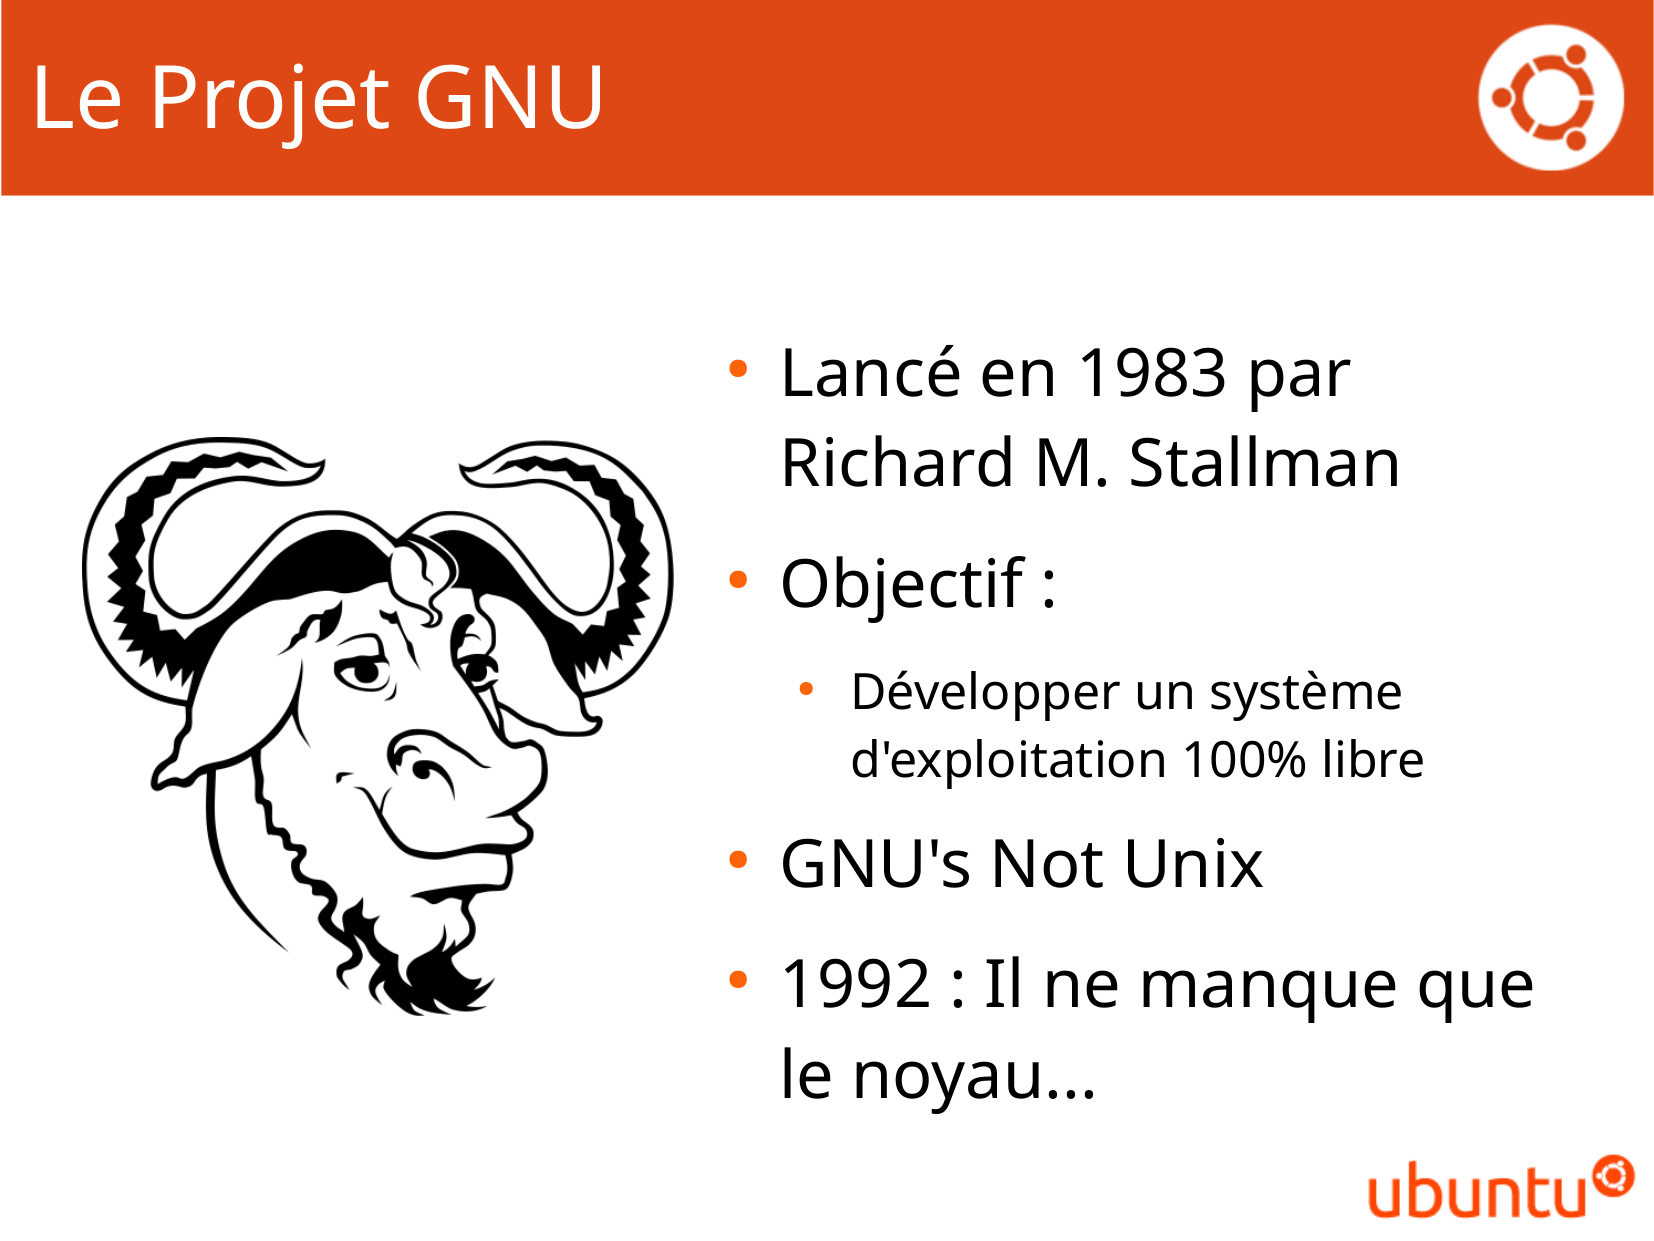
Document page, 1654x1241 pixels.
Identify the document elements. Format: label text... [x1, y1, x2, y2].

title Le Projet GNU [29, 11, 1459, 178]
picture [0, 0, 1654, 1241]
list Lancé en 1983 par Richard M. Stallman Objectif : Développer un système d'exploitation 100% libre GNU's Not Unix 1992 : Il ne manque que le noyau... [708, 324, 1572, 1152]
